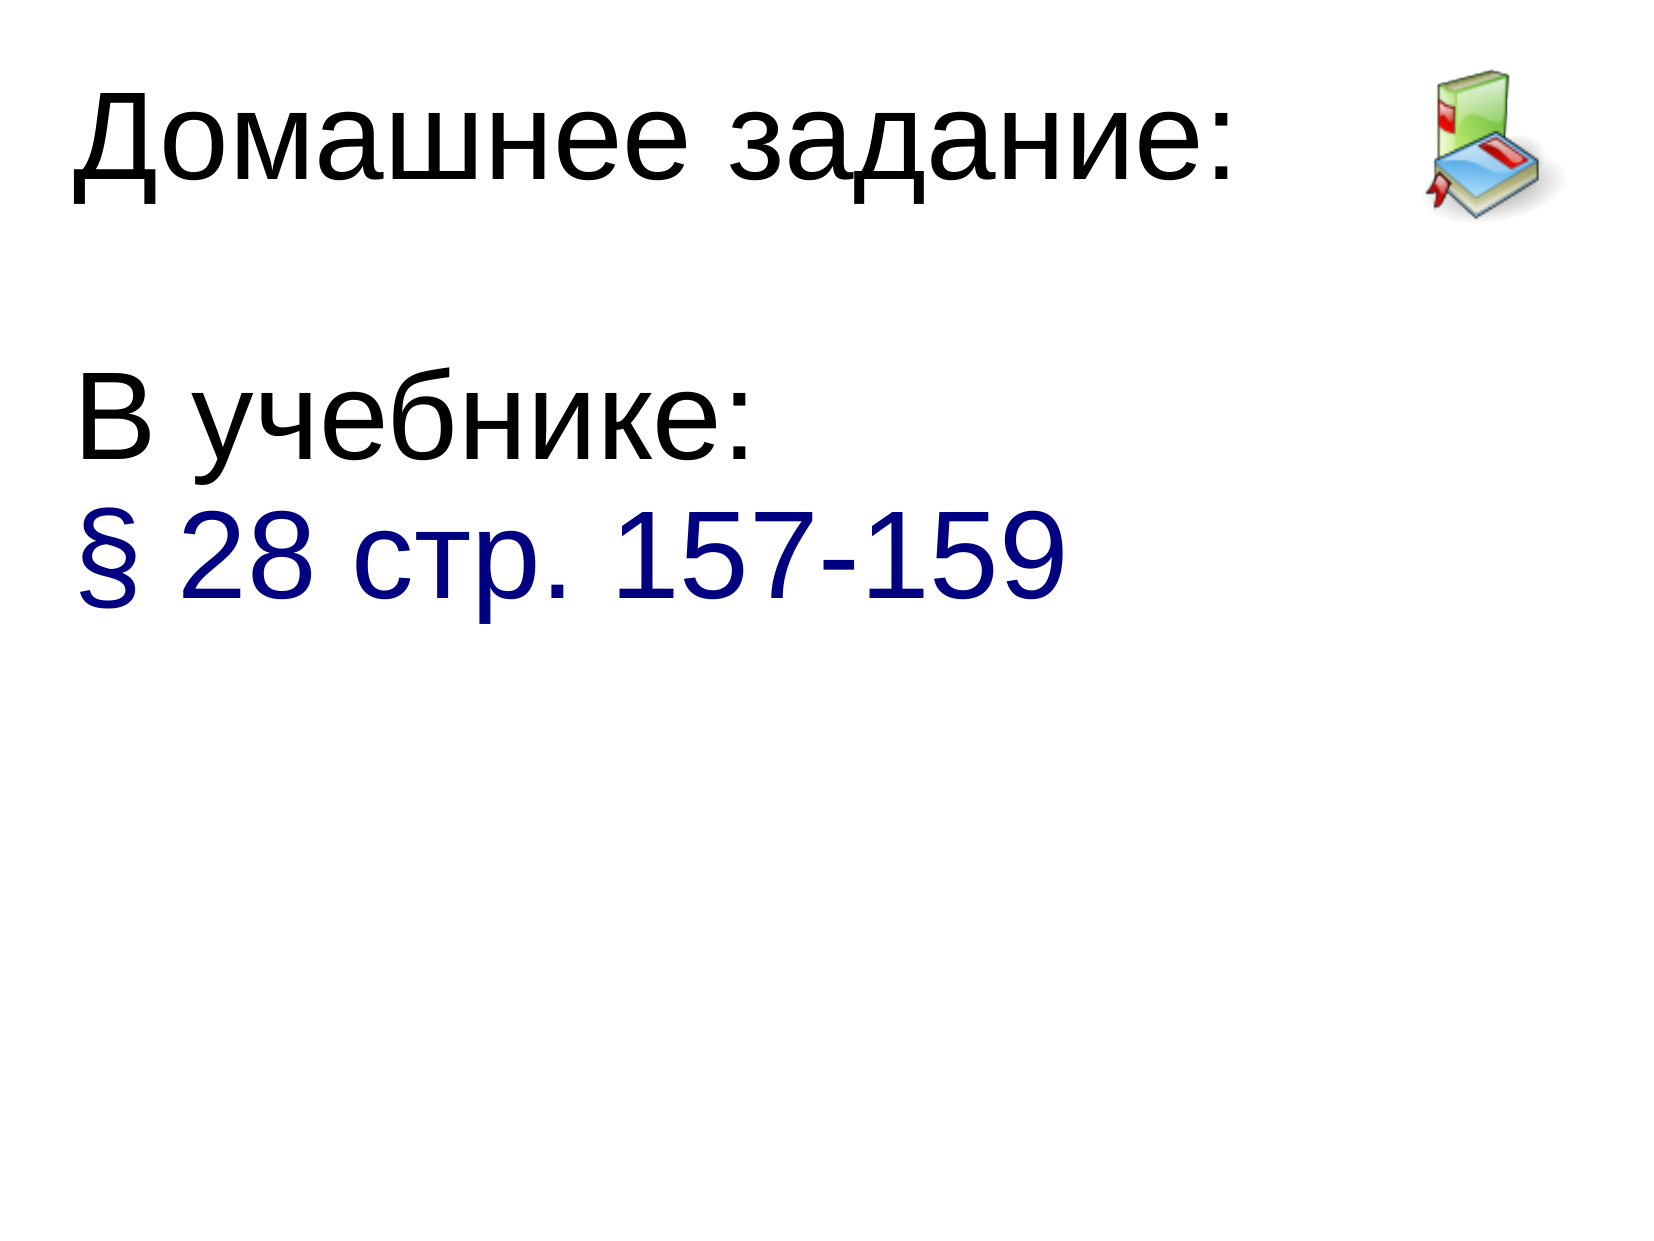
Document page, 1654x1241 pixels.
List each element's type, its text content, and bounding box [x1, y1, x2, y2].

text_box Домашнее задание: В учебнике: § 28 стр. 157-159 [59, 59, 1595, 820]
picture [1417, 58, 1572, 237]
